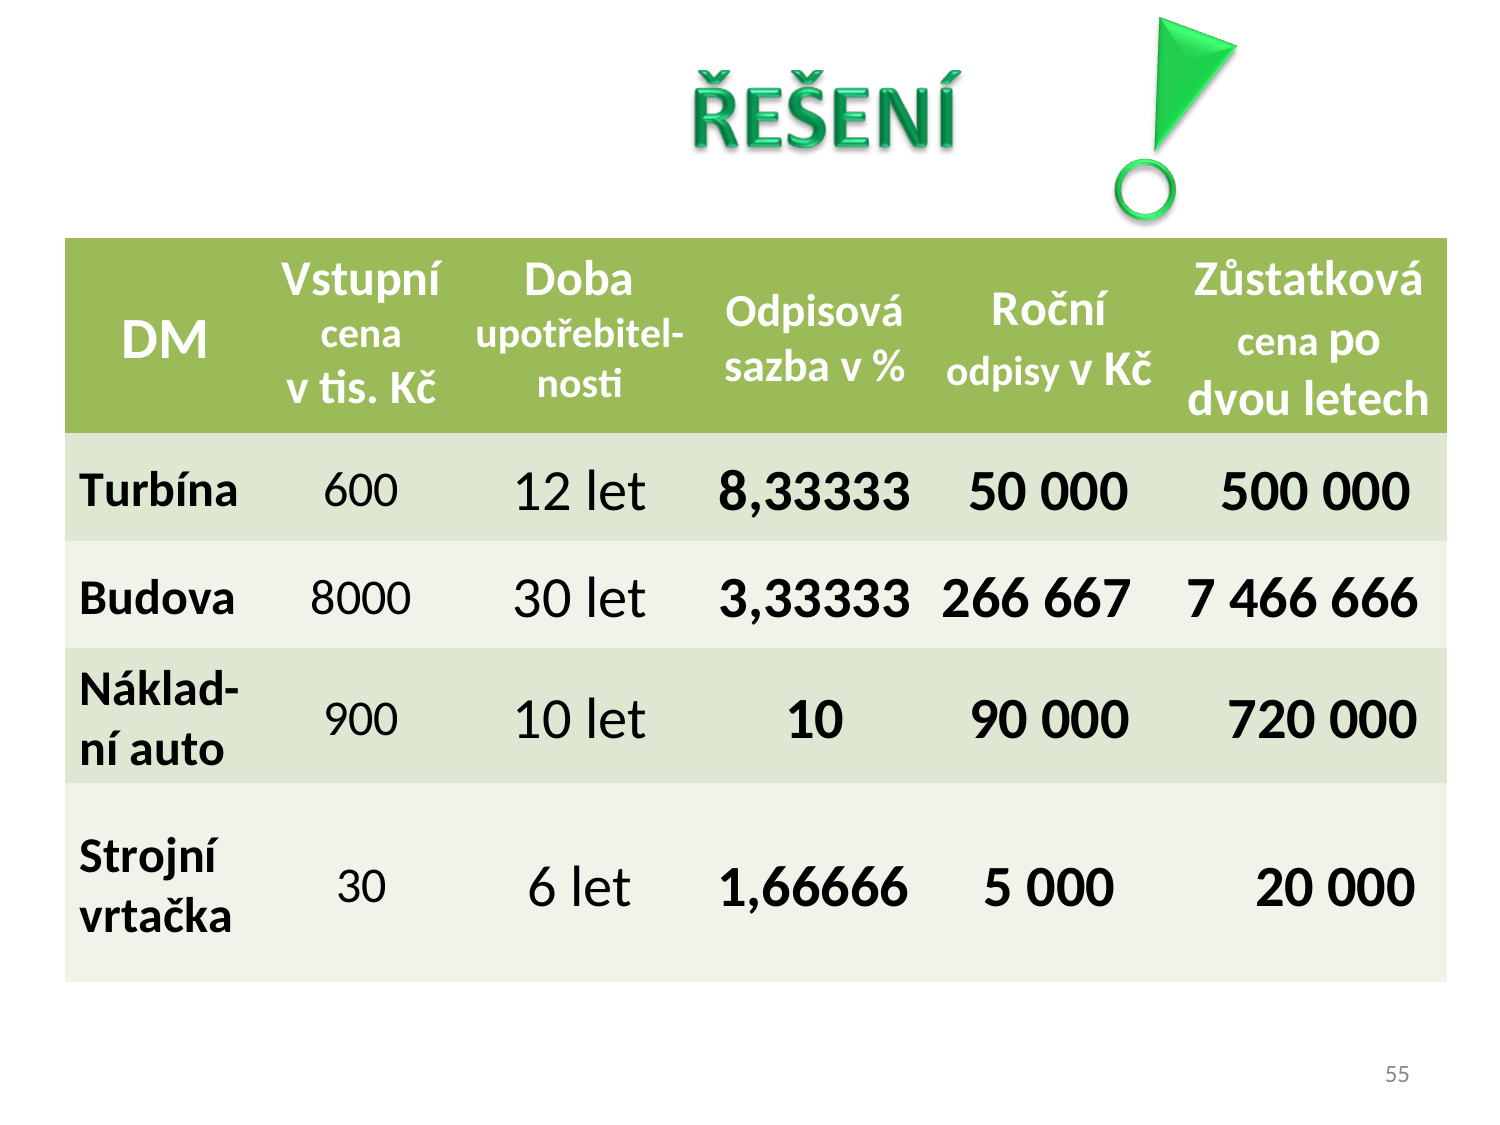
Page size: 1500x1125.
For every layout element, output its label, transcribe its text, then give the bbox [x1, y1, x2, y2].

table_cell 12 let [457, 433, 703, 541]
table_cell Turbína [65, 433, 266, 541]
table_cell 10 let [457, 648, 703, 783]
table_header Doba upotřebitel-nosti [457, 238, 703, 433]
table_cell 5 000 [927, 783, 1172, 982]
table_cell 266 667 [927, 541, 1172, 648]
table_cell 3,33333 [703, 541, 927, 648]
table_cell 8,33333 [703, 433, 927, 541]
table_header DM [65, 238, 266, 433]
table_header Odpisová sazba v % [703, 238, 927, 433]
table_cell 8000 [266, 541, 457, 648]
table_cell 1,66666 [703, 783, 927, 982]
table_cell 720 000 [1172, 648, 1447, 783]
table_cell 50 000 [927, 433, 1172, 541]
picture [267, 24, 1079, 217]
table_cell Budova [65, 541, 266, 648]
table_cell 30 let [457, 541, 703, 648]
table_header Roční odpisy v Kč [927, 238, 1172, 433]
table_cell 10 [703, 648, 927, 783]
table_cell Strojní vrtačka [65, 783, 266, 982]
table_cell Náklad-ní auto [65, 648, 266, 783]
table_cell 600 [266, 433, 457, 541]
picture [1105, 12, 1247, 235]
table_cell 900 [266, 648, 457, 783]
table_cell 90 000 [927, 648, 1172, 783]
table_header Vstupní cena v tis. Kč [266, 238, 457, 433]
table_cell 7 466 666 [1172, 541, 1447, 648]
table_cell 20 000 [1172, 783, 1447, 982]
table_header Zůstatková cena po dvou letech [1172, 238, 1447, 433]
table_cell 500 000 [1172, 433, 1447, 541]
table_cell 6 let [457, 783, 703, 982]
table_cell 30 [266, 783, 457, 982]
text_box <číslo> [1074, 1042, 1426, 1103]
